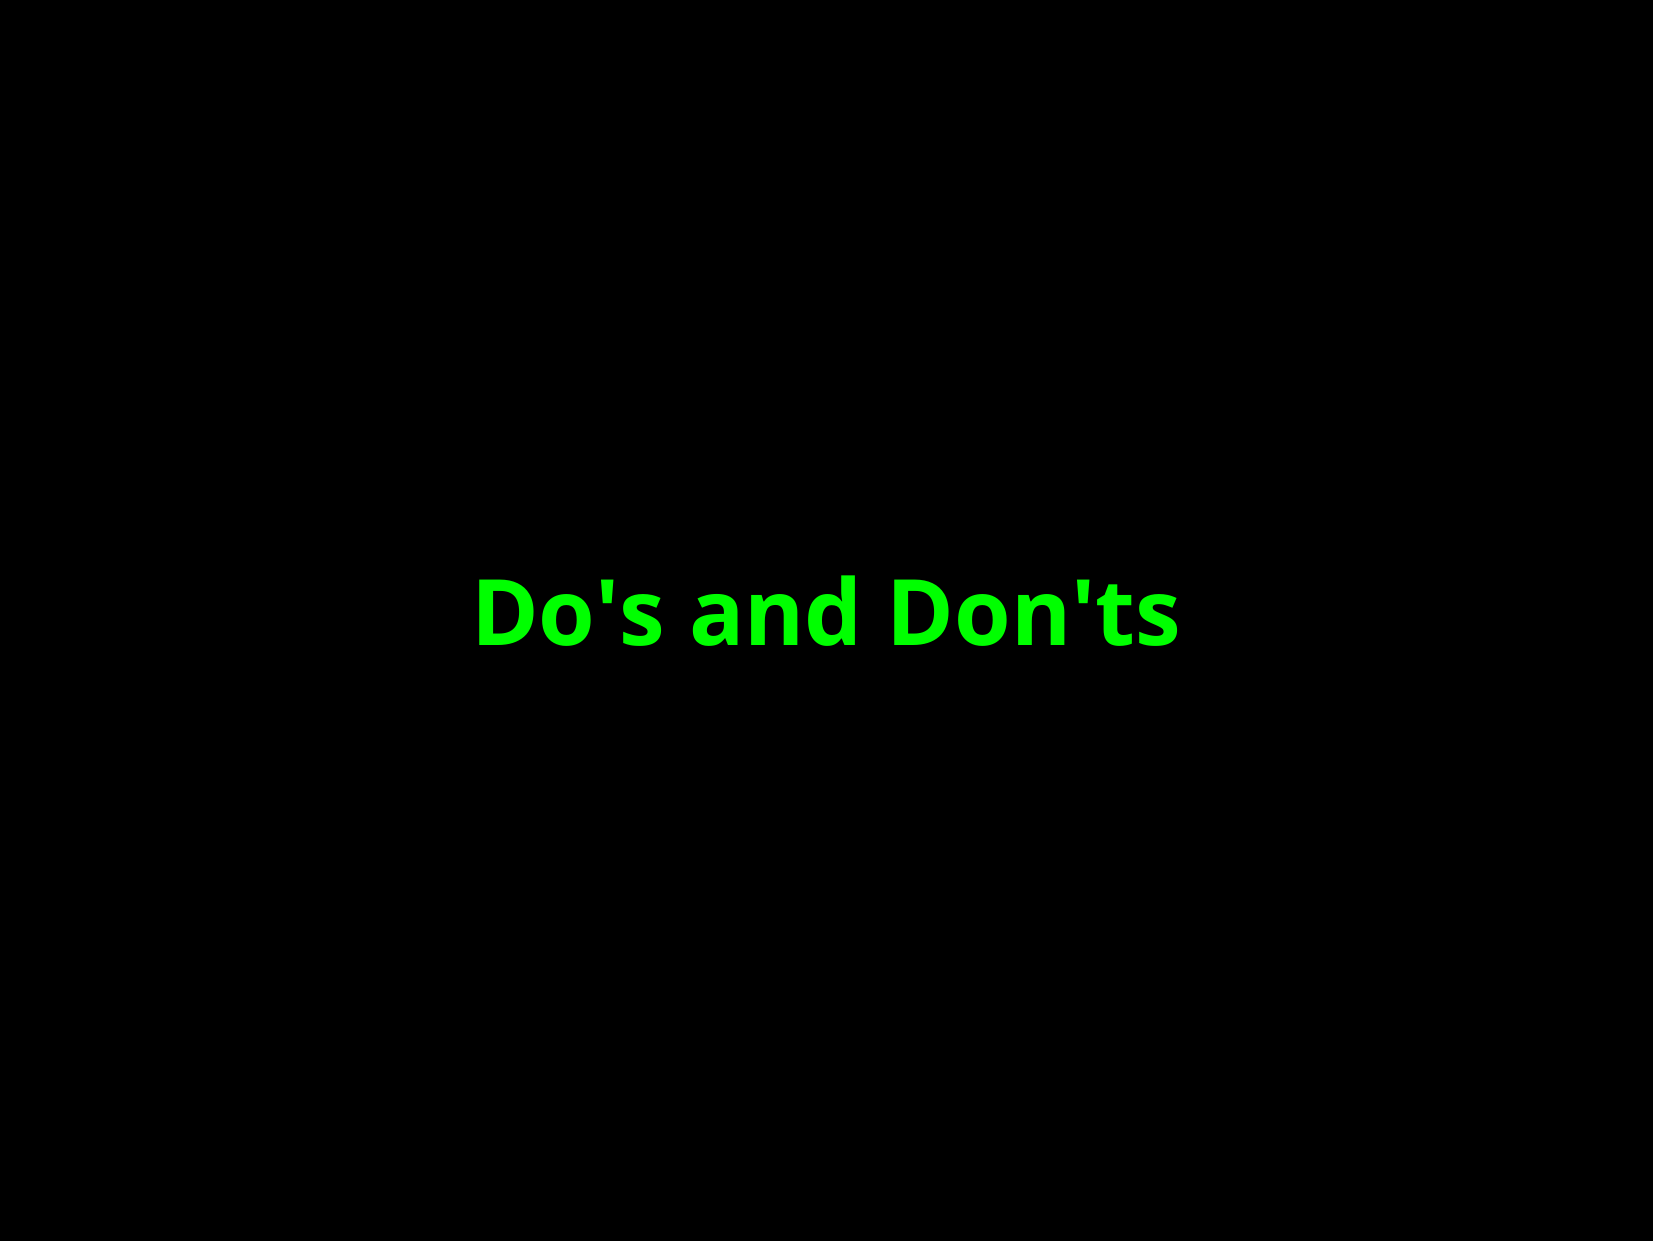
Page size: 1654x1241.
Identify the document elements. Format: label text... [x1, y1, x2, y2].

title Do's and Don'ts [82, 136, 1571, 1084]
